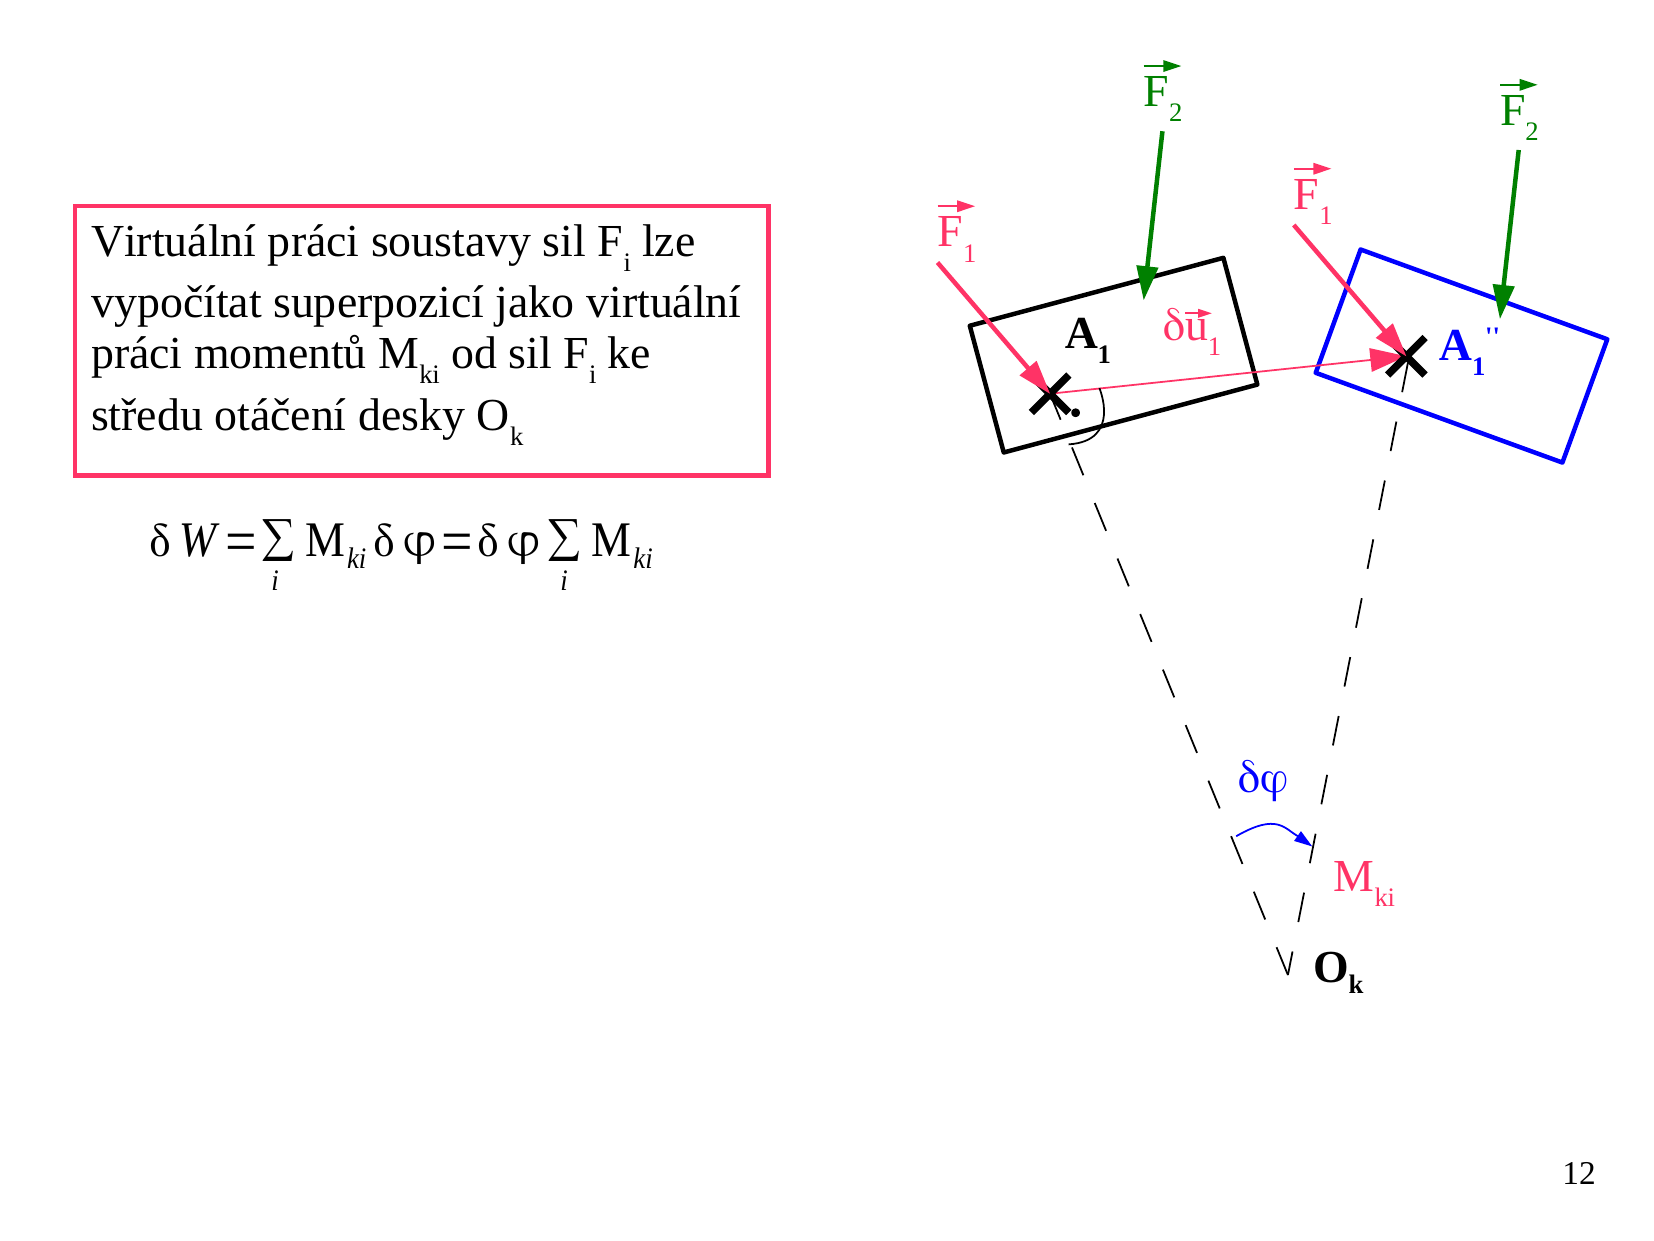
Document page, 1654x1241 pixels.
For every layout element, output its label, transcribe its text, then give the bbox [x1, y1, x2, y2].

text_box A1 [1050, 300, 1144, 384]
text_box [1072, 409, 1080, 417]
chart [131, 509, 665, 601]
text_box F2 [1143, 66, 1201, 132]
text_box du1 [1162, 300, 1276, 369]
text_box Ok [1298, 934, 1379, 1008]
text_box A1'' [1424, 312, 1537, 396]
text_box Mki [1333, 850, 1428, 916]
text_box F1 [1293, 168, 1351, 234]
text_box F1 [937, 206, 994, 272]
text_box Virtuální práci soustavy sil Fi lze vypočítat superpozicí jako virtuální práci momentů Mki od sil Fi ke středu otáčení desky Ok [75, 206, 769, 476]
text_box F2 [1500, 84, 1557, 151]
text_box dj [1237, 760, 1332, 821]
